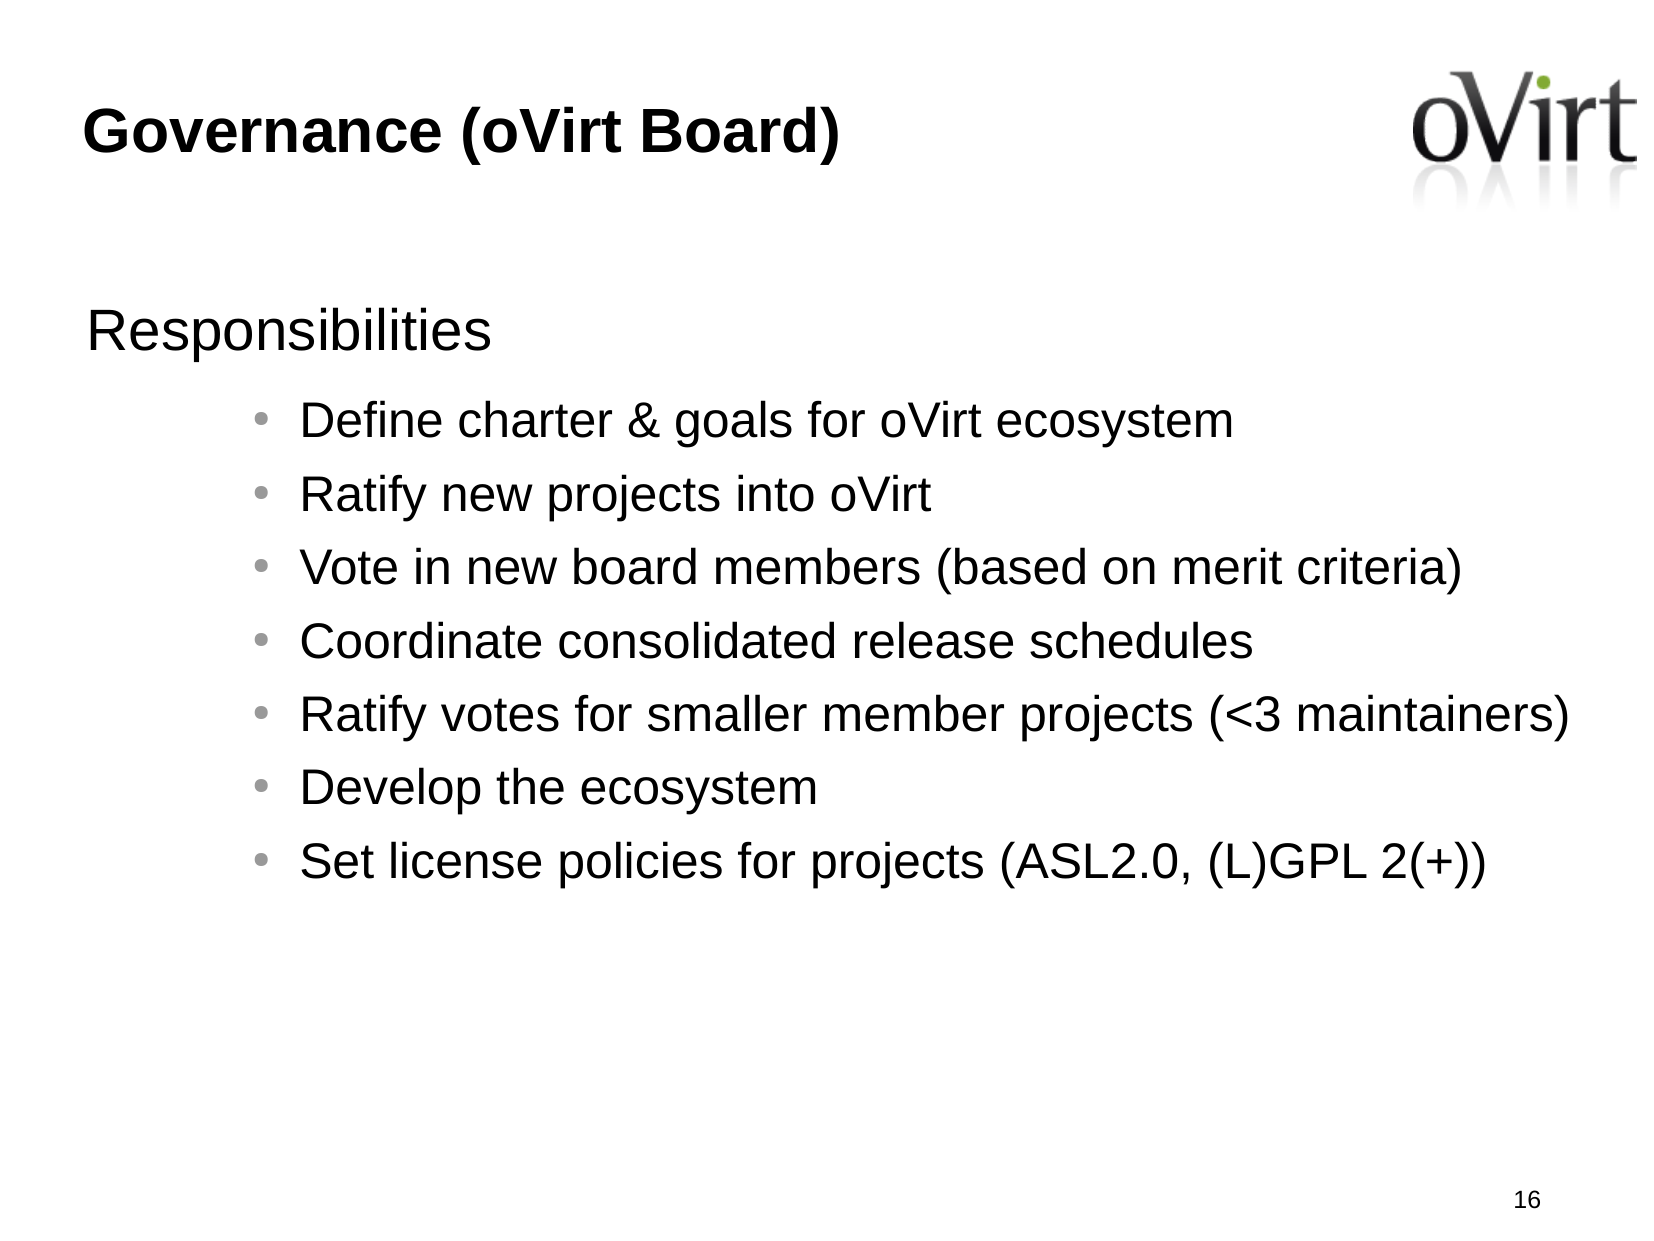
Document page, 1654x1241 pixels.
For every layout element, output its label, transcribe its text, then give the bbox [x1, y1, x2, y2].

list Responsibilities Define charter & goals for oVirt ecosystem Ratify new projects into oVirt Vote in new board members (based on merit criteria) Coordinate consolidated release schedules Ratify votes for smaller member projects (<3 maintainers) Develop the ecosystem Set license policies for projects (ASL2.0, (L)GPL 2(+)) [86, 203, 1576, 997]
picture [1413, 63, 1637, 212]
title Governance (oVirt Board) [82, 37, 1571, 226]
